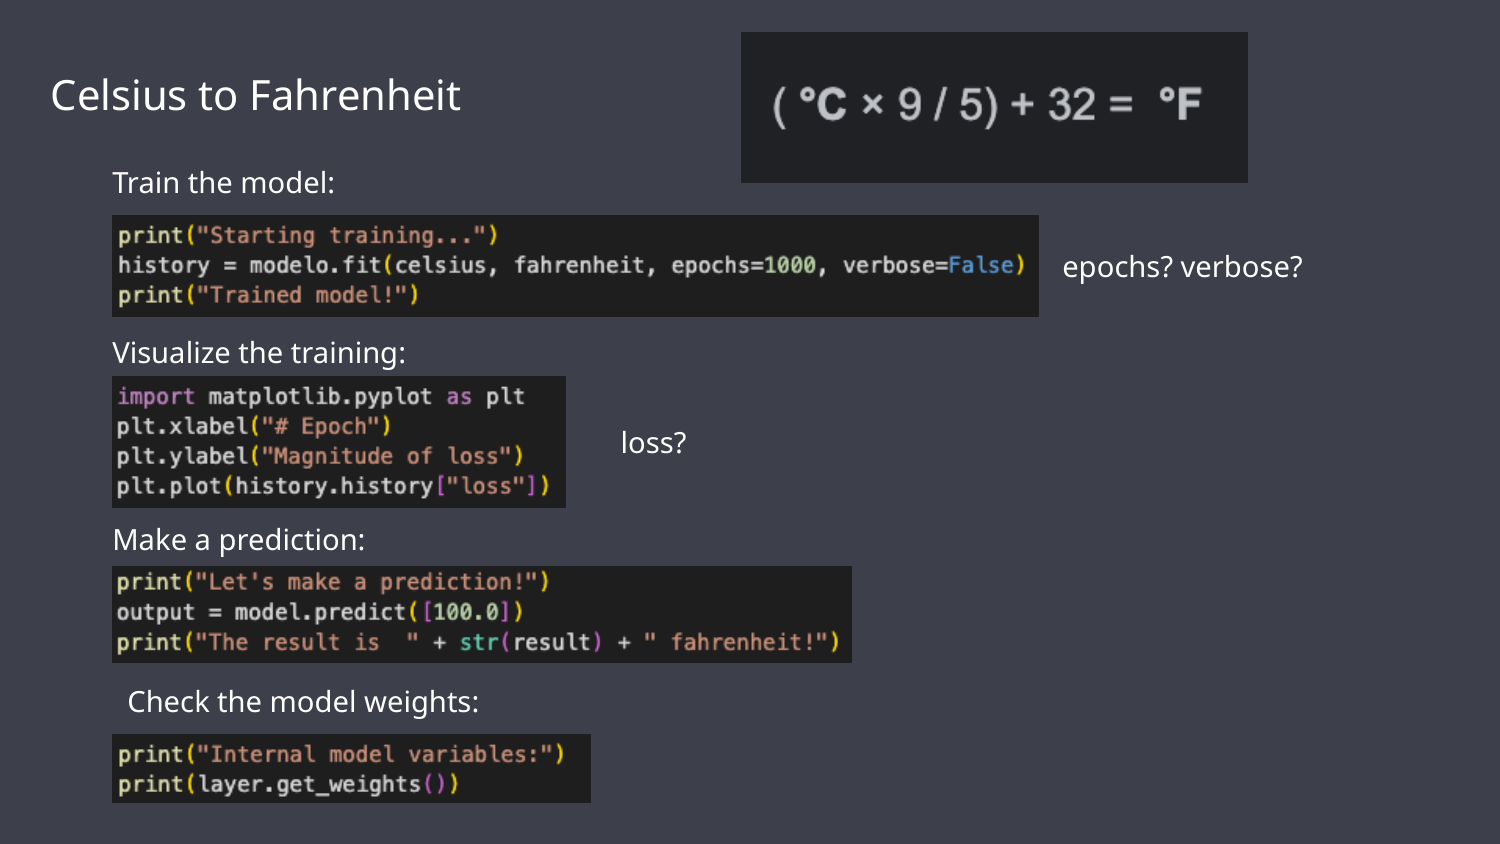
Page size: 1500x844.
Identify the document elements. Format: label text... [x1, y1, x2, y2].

picture [112, 734, 591, 803]
picture [112, 376, 566, 508]
text_box loss? [605, 409, 742, 475]
text_box Celsius to Fahrenheit [35, 53, 741, 120]
picture [741, 32, 1248, 183]
text_box epochs? verbose? [1047, 233, 1398, 299]
text_box Check the model weights: [112, 668, 573, 734]
text_box Train the model: [97, 149, 467, 216]
text_box Visualize the training: [97, 319, 546, 386]
picture [112, 215, 1039, 317]
text_box Make a prediction: [97, 506, 573, 572]
picture [112, 566, 852, 663]
